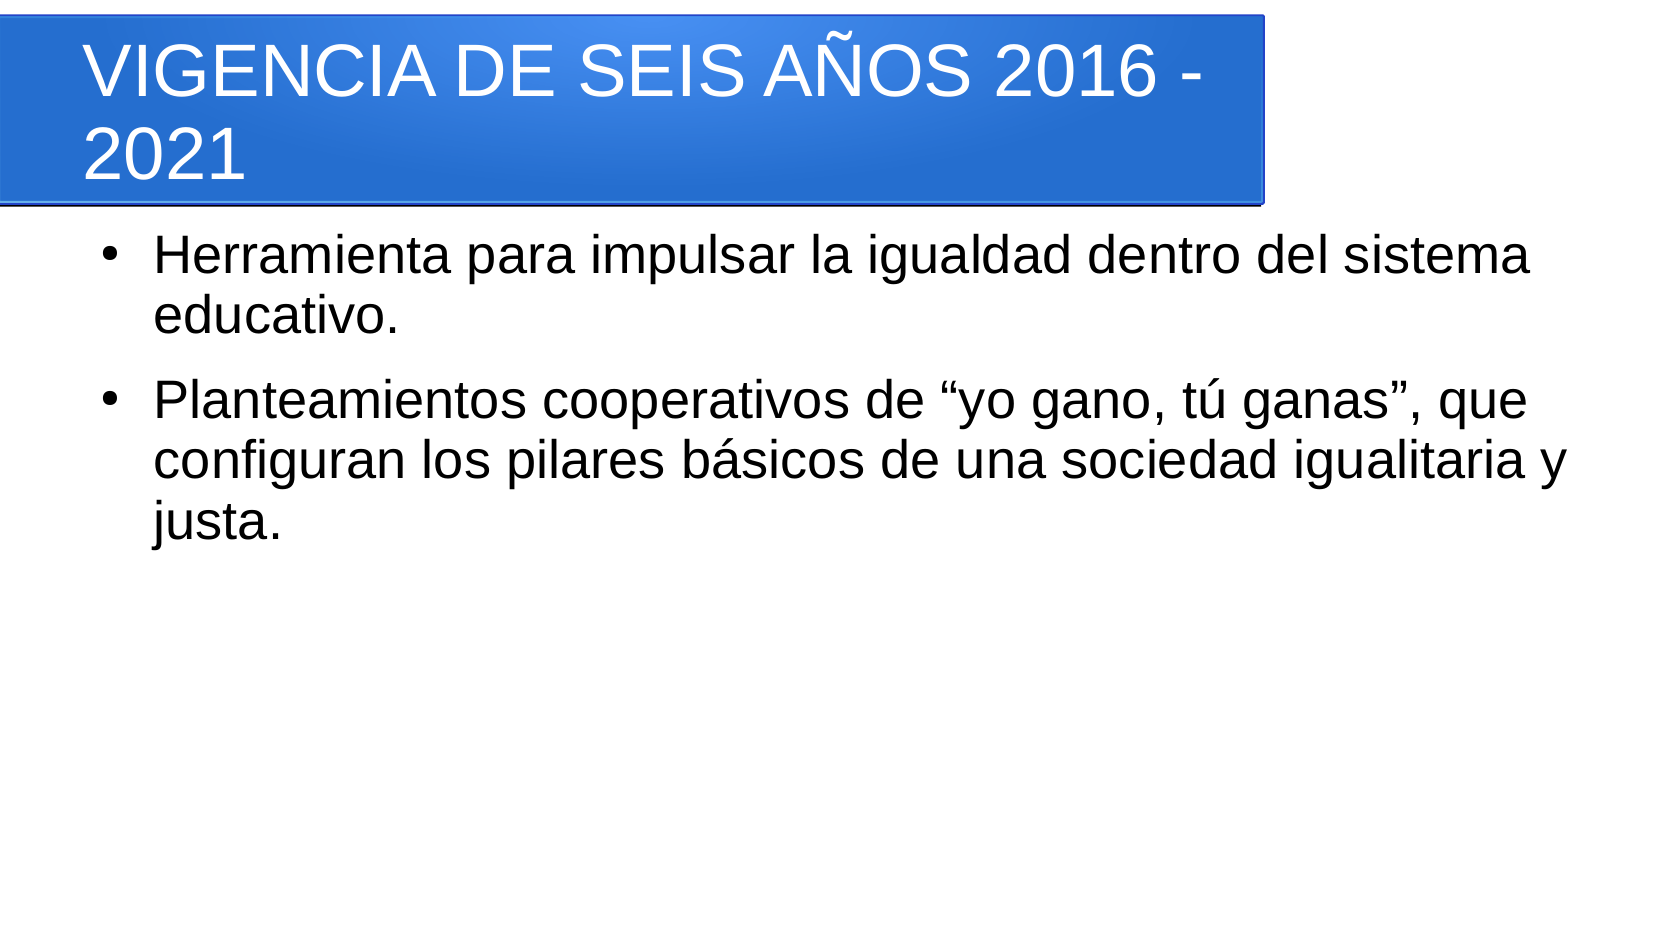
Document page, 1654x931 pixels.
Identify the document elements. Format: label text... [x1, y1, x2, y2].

list Herramienta para impulsar la igualdad dentro del sistema educativo. Planteamientos cooperativos de “yo gano, tú ganas”, que configuran los pilares básicos de una sociedad igualitaria y justa. [82, 224, 1571, 764]
title VIGENCIA DE SEIS AÑOS 2016 - 2021 [82, 29, 1235, 196]
